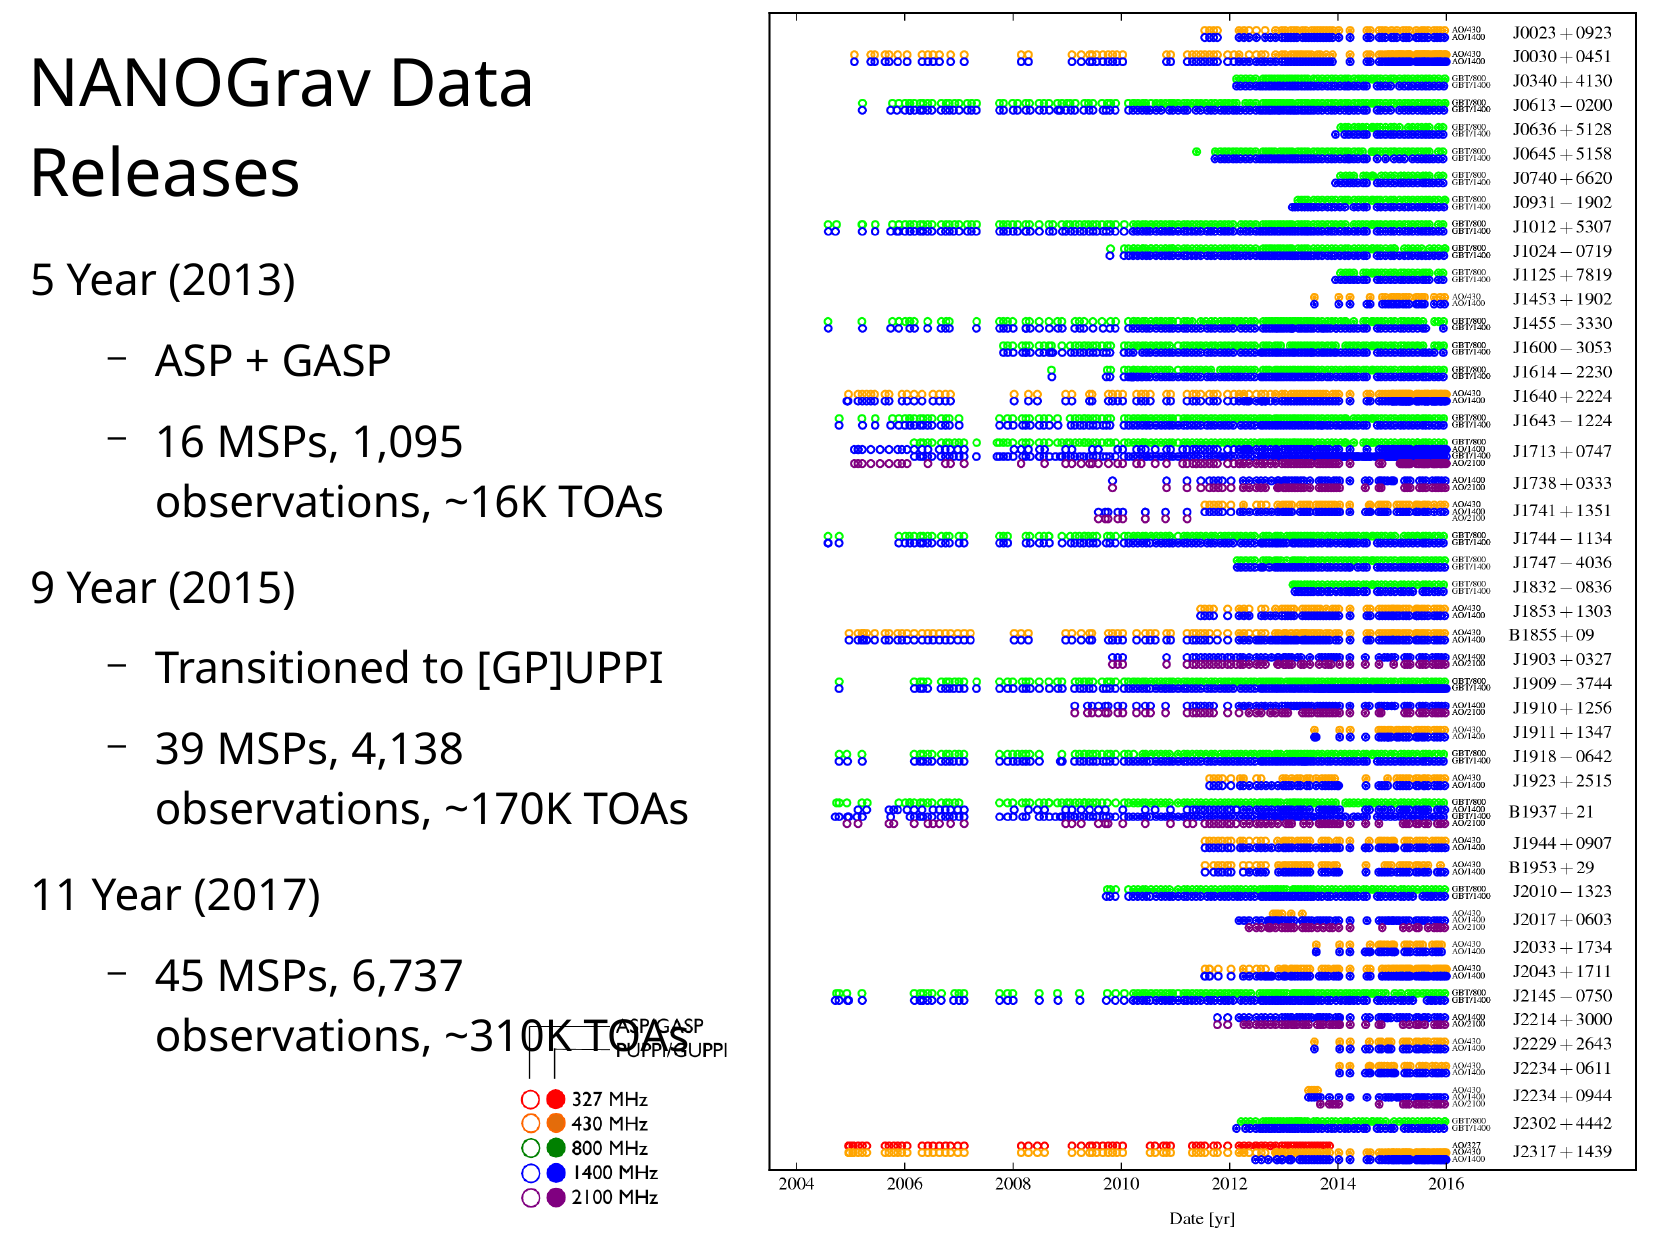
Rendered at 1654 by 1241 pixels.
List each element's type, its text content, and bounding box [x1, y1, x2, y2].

title NANOGrav Data Releases [28, 23, 706, 229]
list 5 Year (2013) ASP + GASP 16 MSPs, 1,095 observations, ~16K TOAs 9 Year (2015) Transitioned to [GP]UPPI 39 MSPs, 4,138 observations, ~170K TOAs 11 Year (2017) 45 MSPs, 6,737 observations, ~310K TOAs [30, 248, 721, 1076]
picture [508, 1004, 738, 1224]
picture [756, 0, 1649, 1241]
